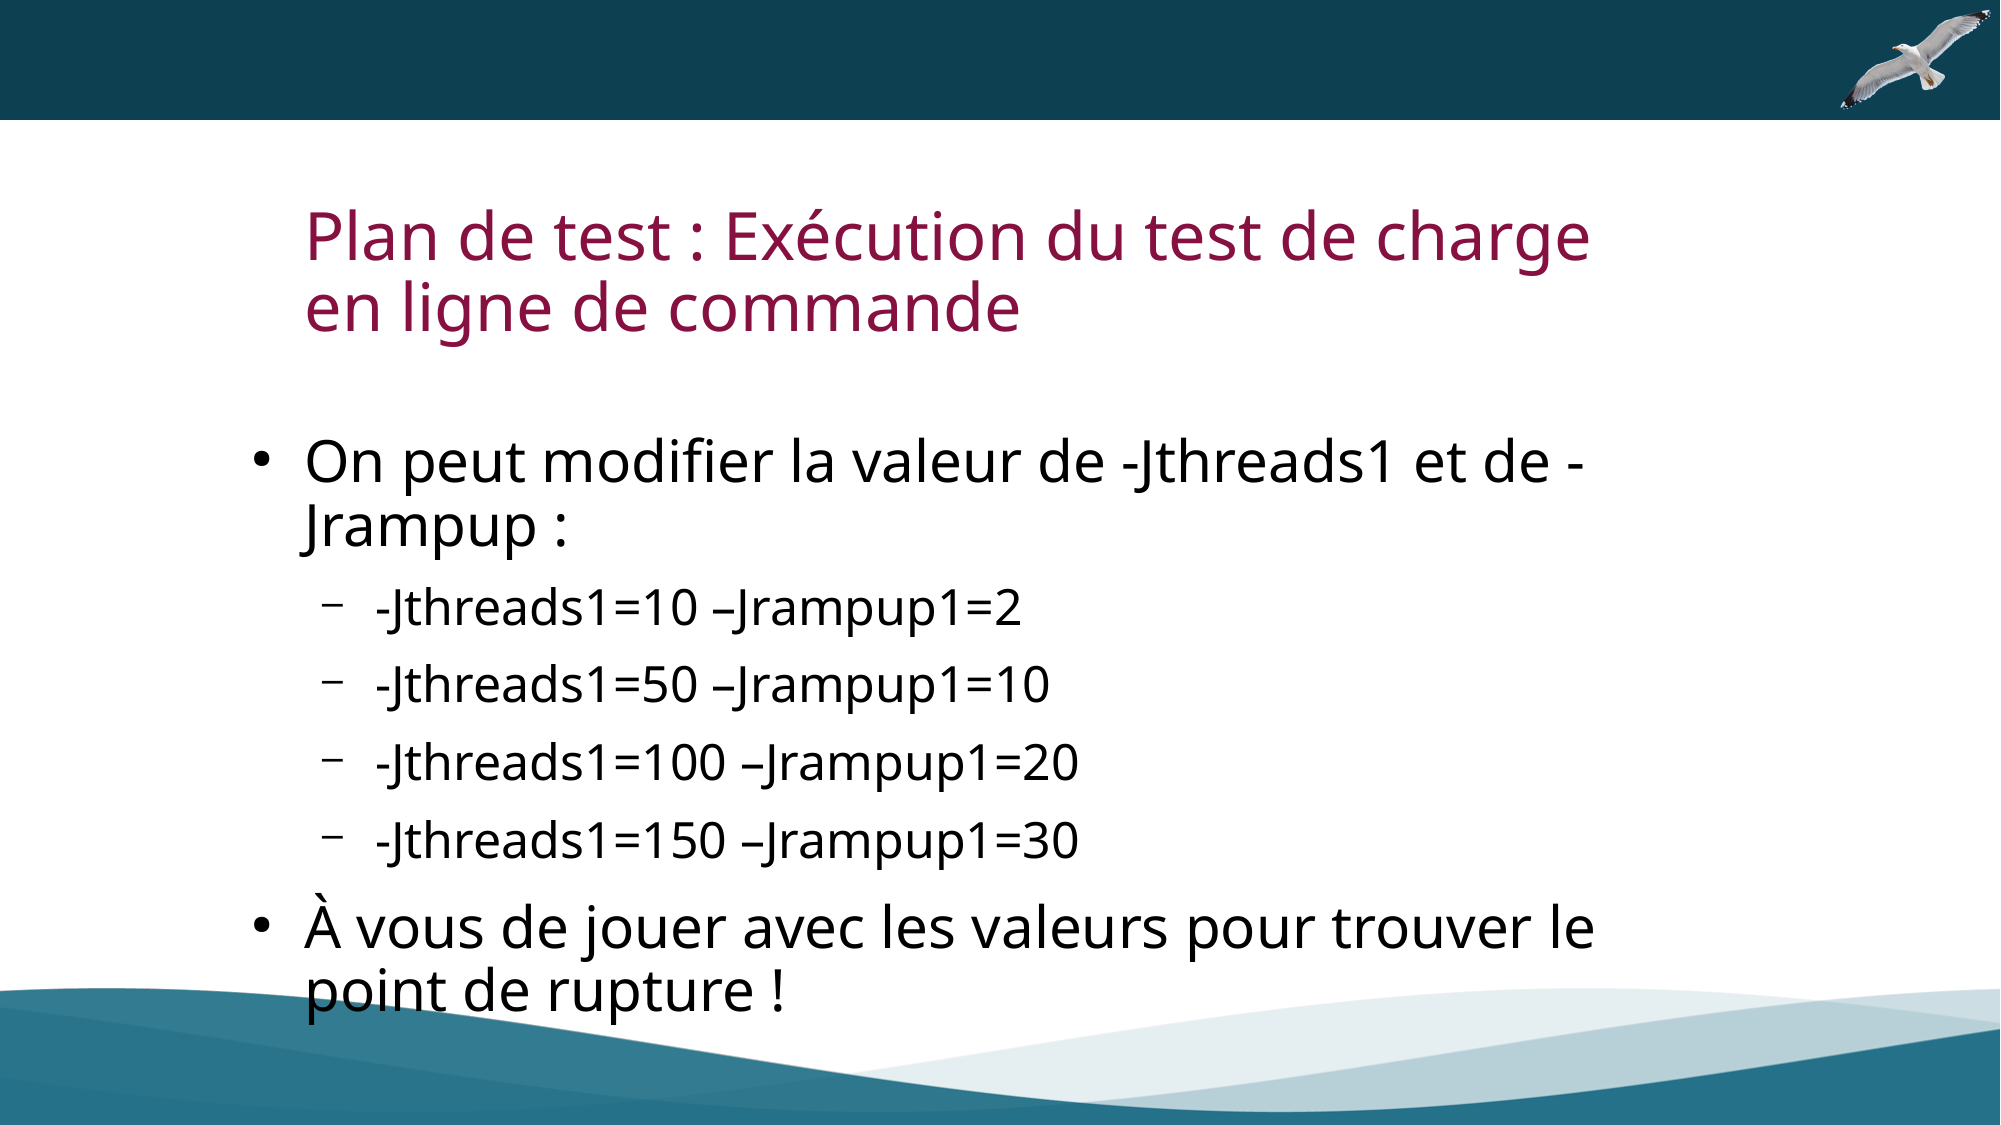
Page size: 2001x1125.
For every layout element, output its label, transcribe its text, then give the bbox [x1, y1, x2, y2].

picture [1820, 0, 2000, 120]
list Plan de test : Exécution du test de charge en ligne de commande [218, 194, 1689, 326]
list On peut modifier la valeur de -Jthreads1 et de -Jrampup : -Jthreads1=10 –Jrampup1=2 -Jthreads1=50 –Jrampup1=10 -Jthreads1=100 –Jrampup1=20 -Jthreads1=150 –Jrampup1=30 À vous de jouer avec les valeurs pour trouver le point de rupture ! [218, 425, 1723, 1052]
picture [0, 974, 2000, 1125]
